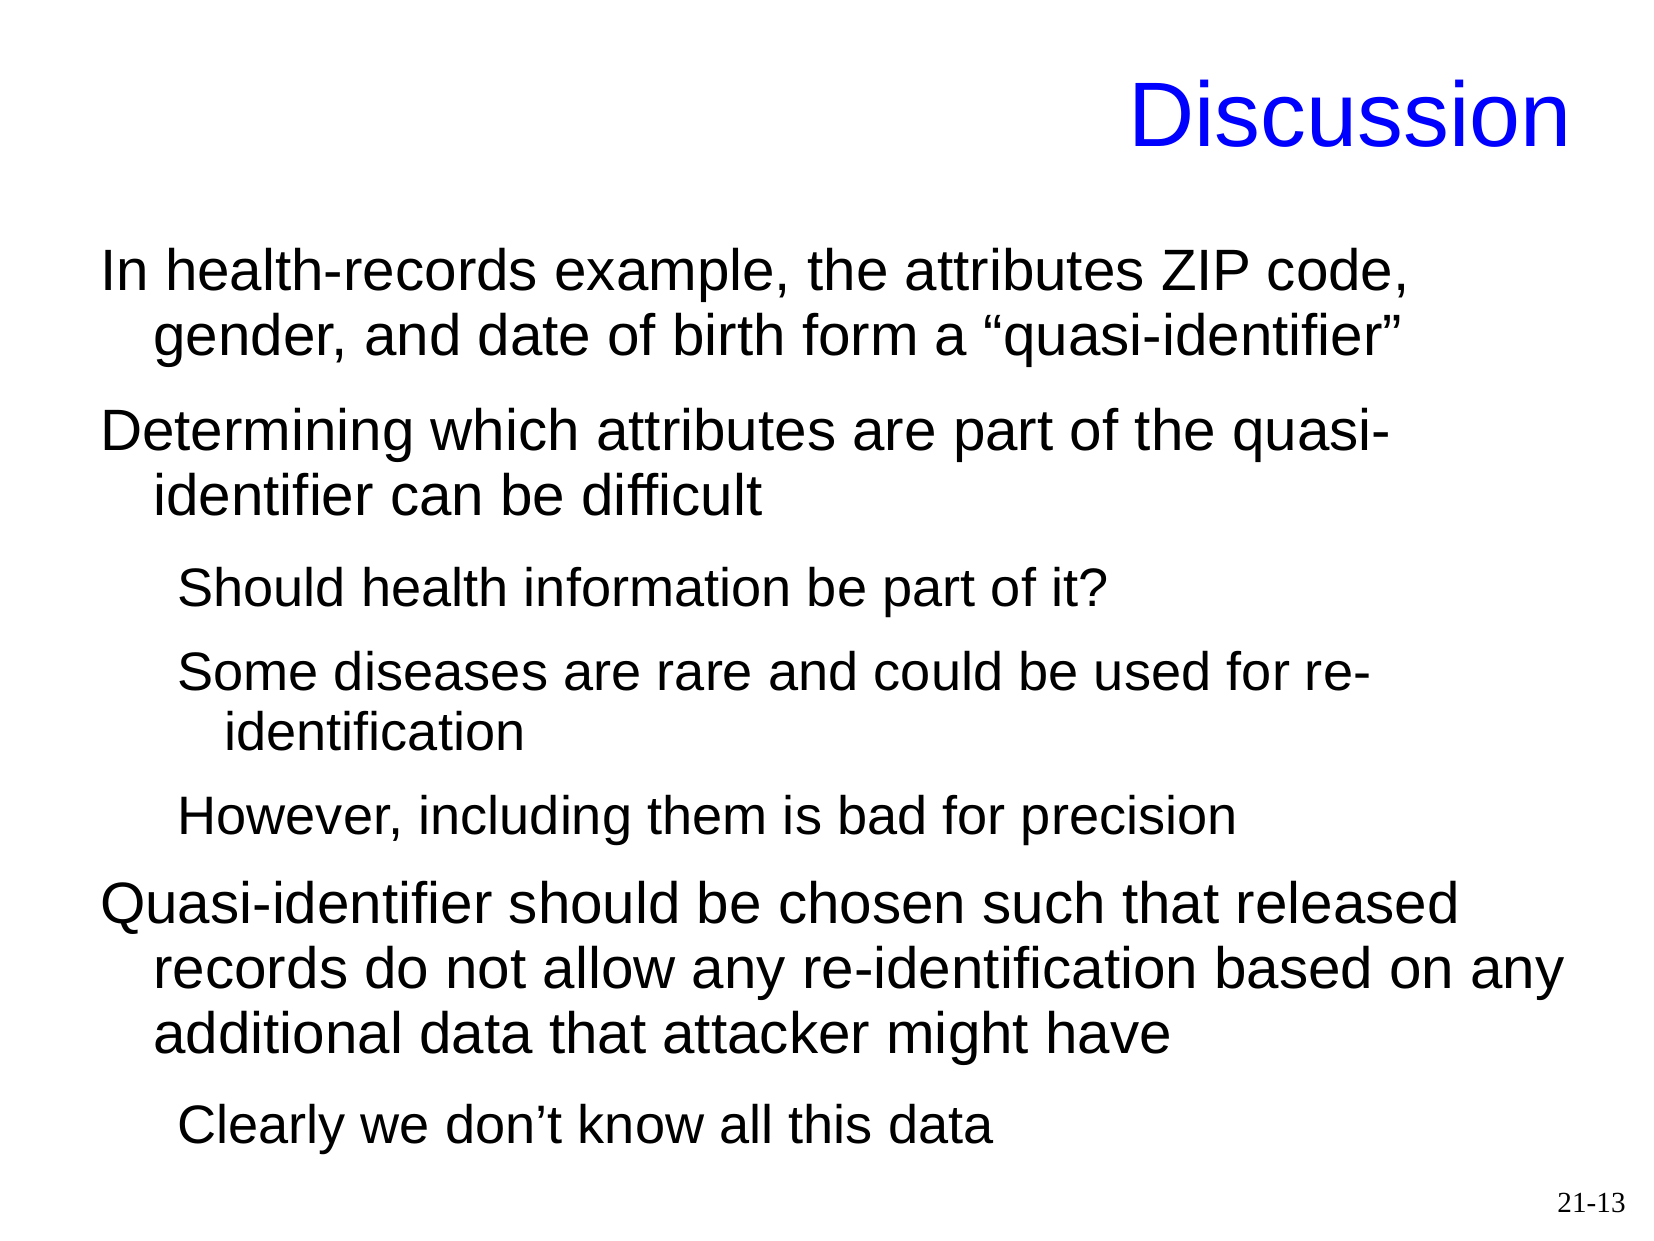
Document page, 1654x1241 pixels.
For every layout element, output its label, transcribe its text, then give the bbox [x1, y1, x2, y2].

list In health-records example, the attributes ZIP code, gender, and date of birth form a “quasi-identifier” Determining which attributes are part of the quasi-identifier can be difficult Should health information be part of it? Some diseases are rare and could be used for re-identification However, including them is bad for precision Quasi-identifier should be chosen such that released records do not allow any re-identification based on any additional data that attacker might have Clearly we don’t know all this data [82, 237, 1571, 1170]
title Discussion [84, 11, 1573, 218]
